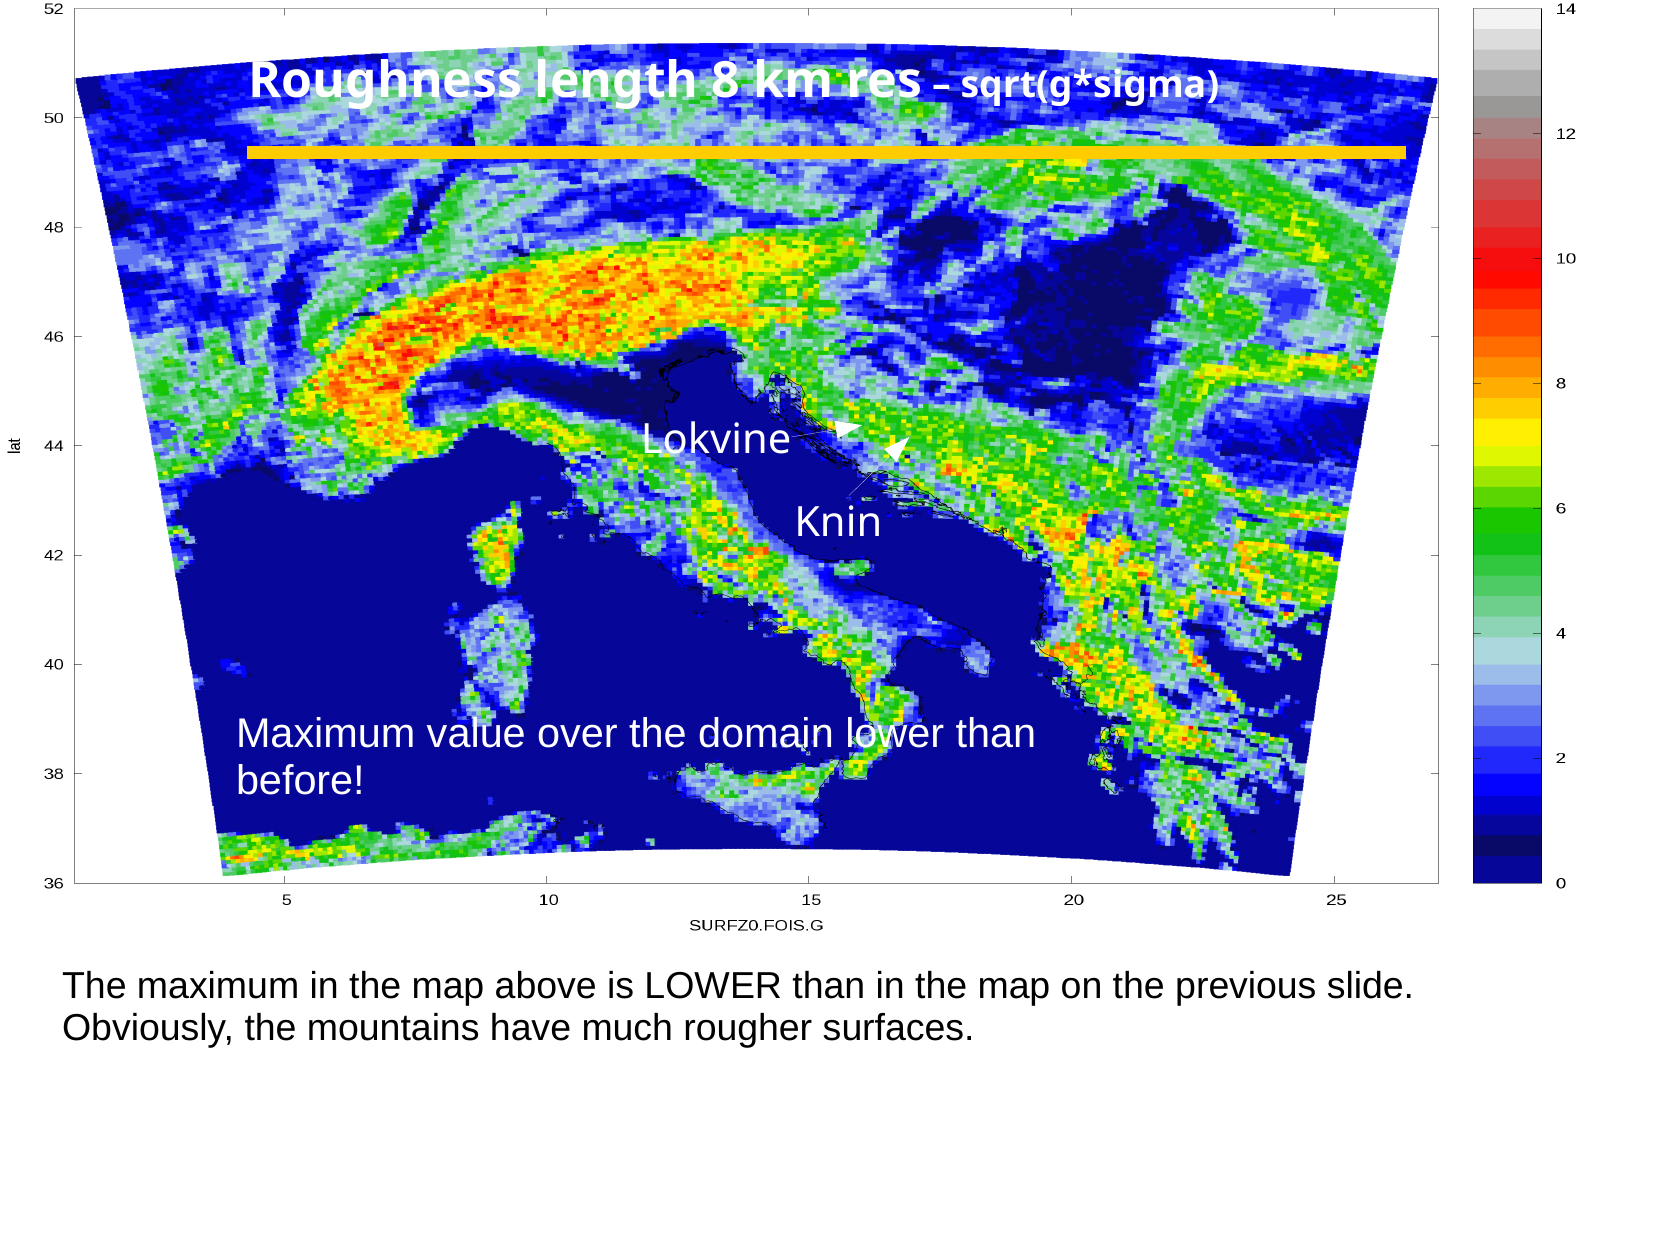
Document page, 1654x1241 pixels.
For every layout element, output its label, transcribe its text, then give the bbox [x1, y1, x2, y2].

text_box Knin [779, 484, 902, 550]
text_box The maximum in the map above is LOWER than in the map on the previous slide. Obviously, the mountains have much rougher surfaces. [47, 956, 1430, 1056]
text_box Roughness length 8 km res – sqrt(g*sigma) [234, 40, 1558, 137]
text_box Lokvine [626, 401, 818, 467]
text_box Maximum value over the domain lower than before! [221, 702, 1111, 830]
picture [0, 0, 1654, 937]
